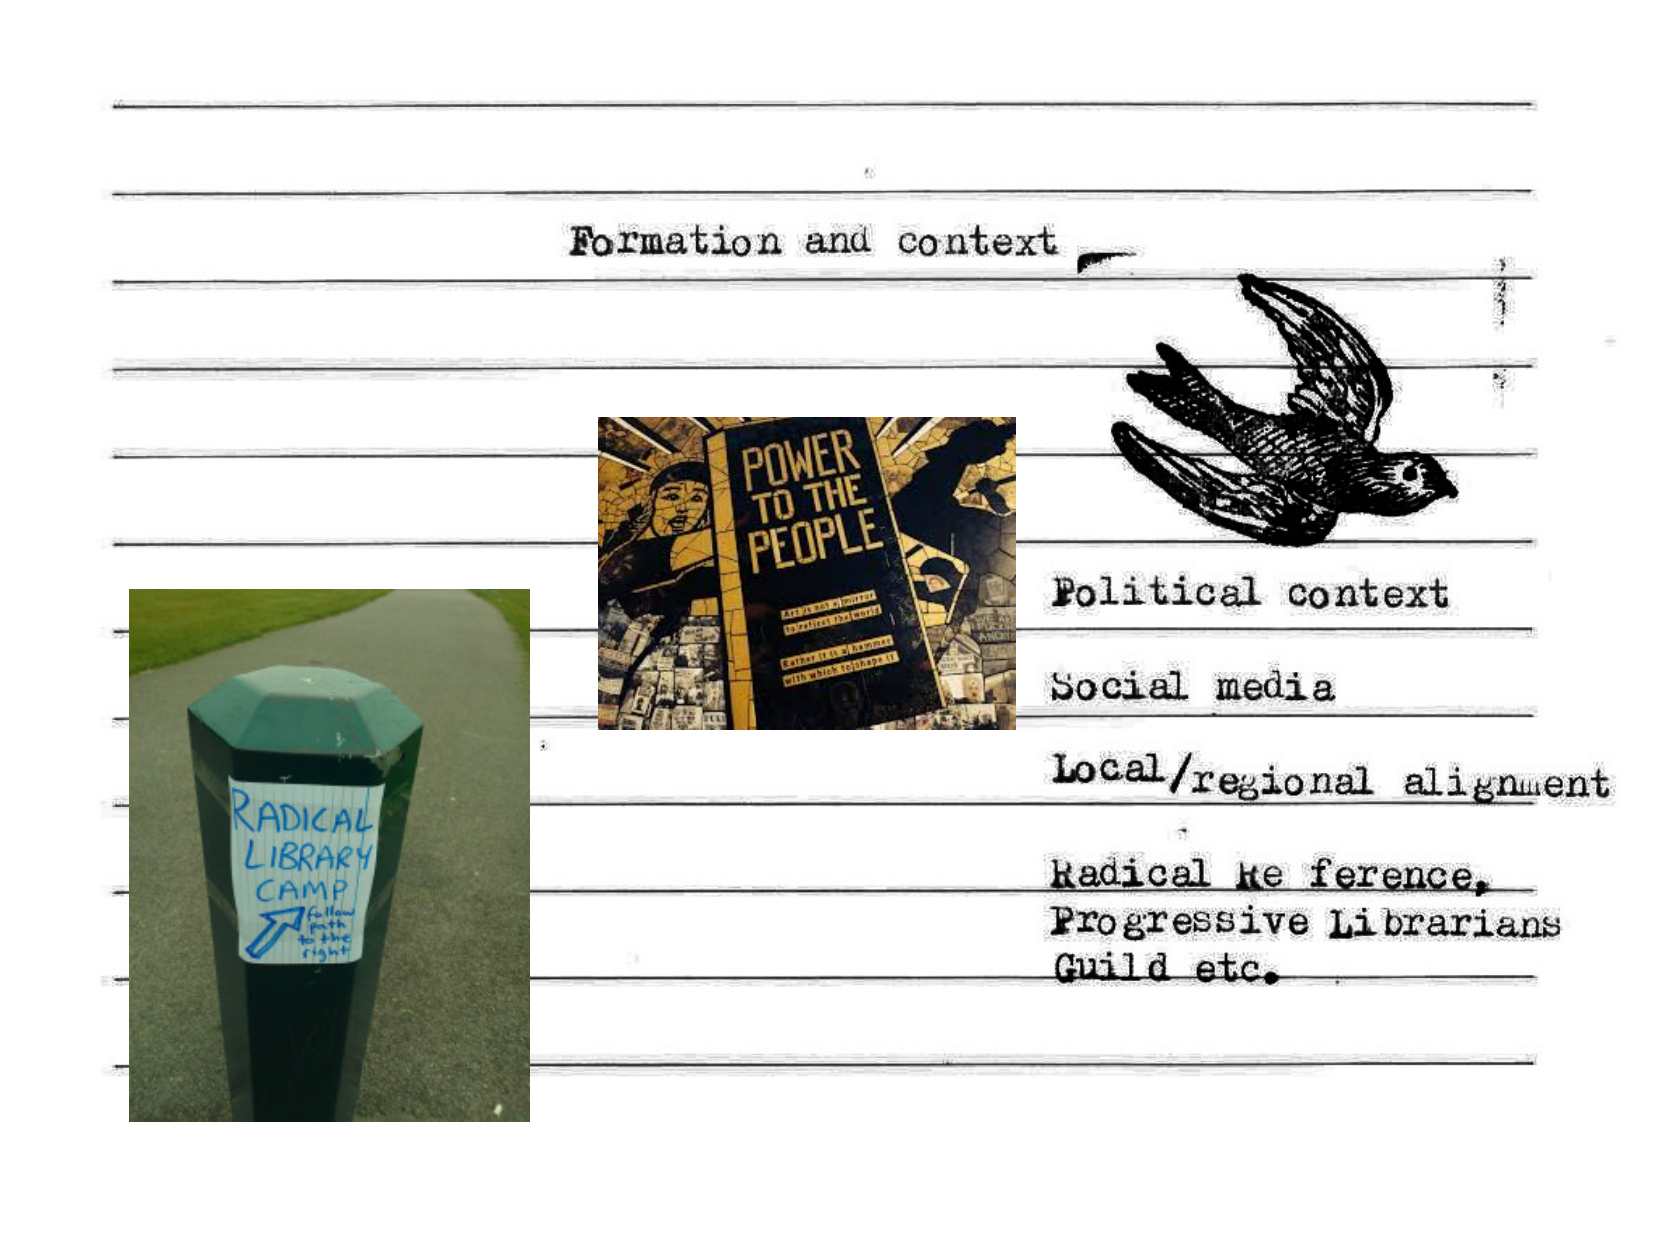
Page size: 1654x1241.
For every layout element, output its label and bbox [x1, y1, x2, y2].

picture [6, 79, 1626, 1123]
